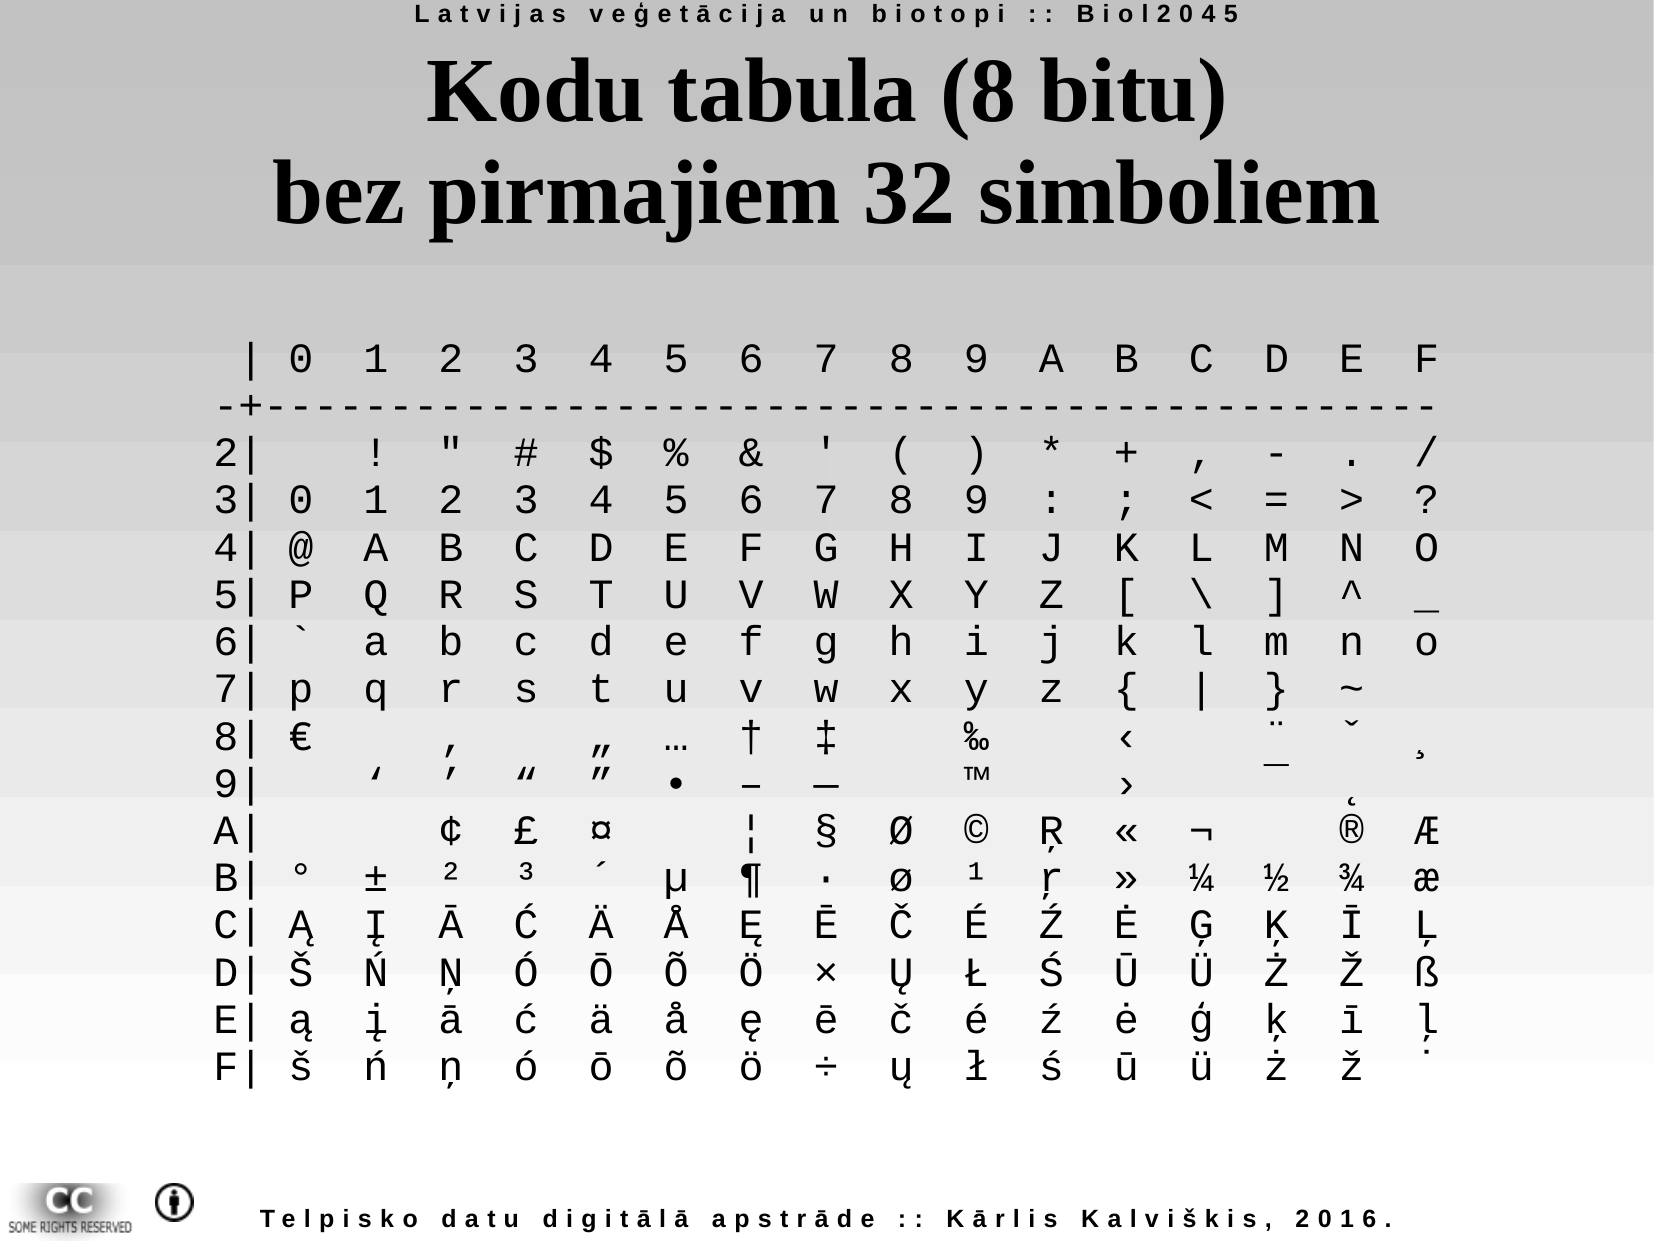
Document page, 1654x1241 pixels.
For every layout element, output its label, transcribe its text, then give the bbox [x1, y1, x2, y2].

text_box | 0 1 2 3 4 5 6 7 8 9 A B C D E F -+----------------------------------------------- 2| ! " # $ % & ' ( ) * + , - . / 3| 0 1 2 3 4 5 6 7 8 9 : ; < = > ? 4| @ A B C D E F G H I J K L M N O 5| P Q R S T U V W X Y Z [ \ ] ^ _ 6| ` a b c d e f g h i j k l m n o 7| p q r s t u v w x y z { | } ~ 8| € ‚ „ … † ‡ ‰ ‹ ¨ ˇ ¸ 9| ‘ ’ “ ” • – — ™ › ¯ ˛ A| ¢ £ ¤ ¦ § Ø © Ŗ « ¬ ® Æ B| ° ± ² ³ ´ µ ¶ · ø ¹ ŗ » ¼ ½ ¾ æ C| Ą Į Ā Ć Ä Å Ę Ē Č É Ź Ė Ģ Ķ Ī Ļ D| Š Ń Ņ Ó Ō Õ Ö × Ų Ł Ś Ū Ü Ż Ž ß E| ą į ā ć ä å ę ē č é ź ė ģ ķ ī ļ F| š ń ņ ó ō õ ö ÷ ų ł ś ū ü ż ž ˙ [213, 337, 1439, 1094]
title Kodu tabula (8 bitu) bez pirmajiem 32 simboliem [59, 37, 1596, 246]
picture [0, 0, 1654, 1241]
